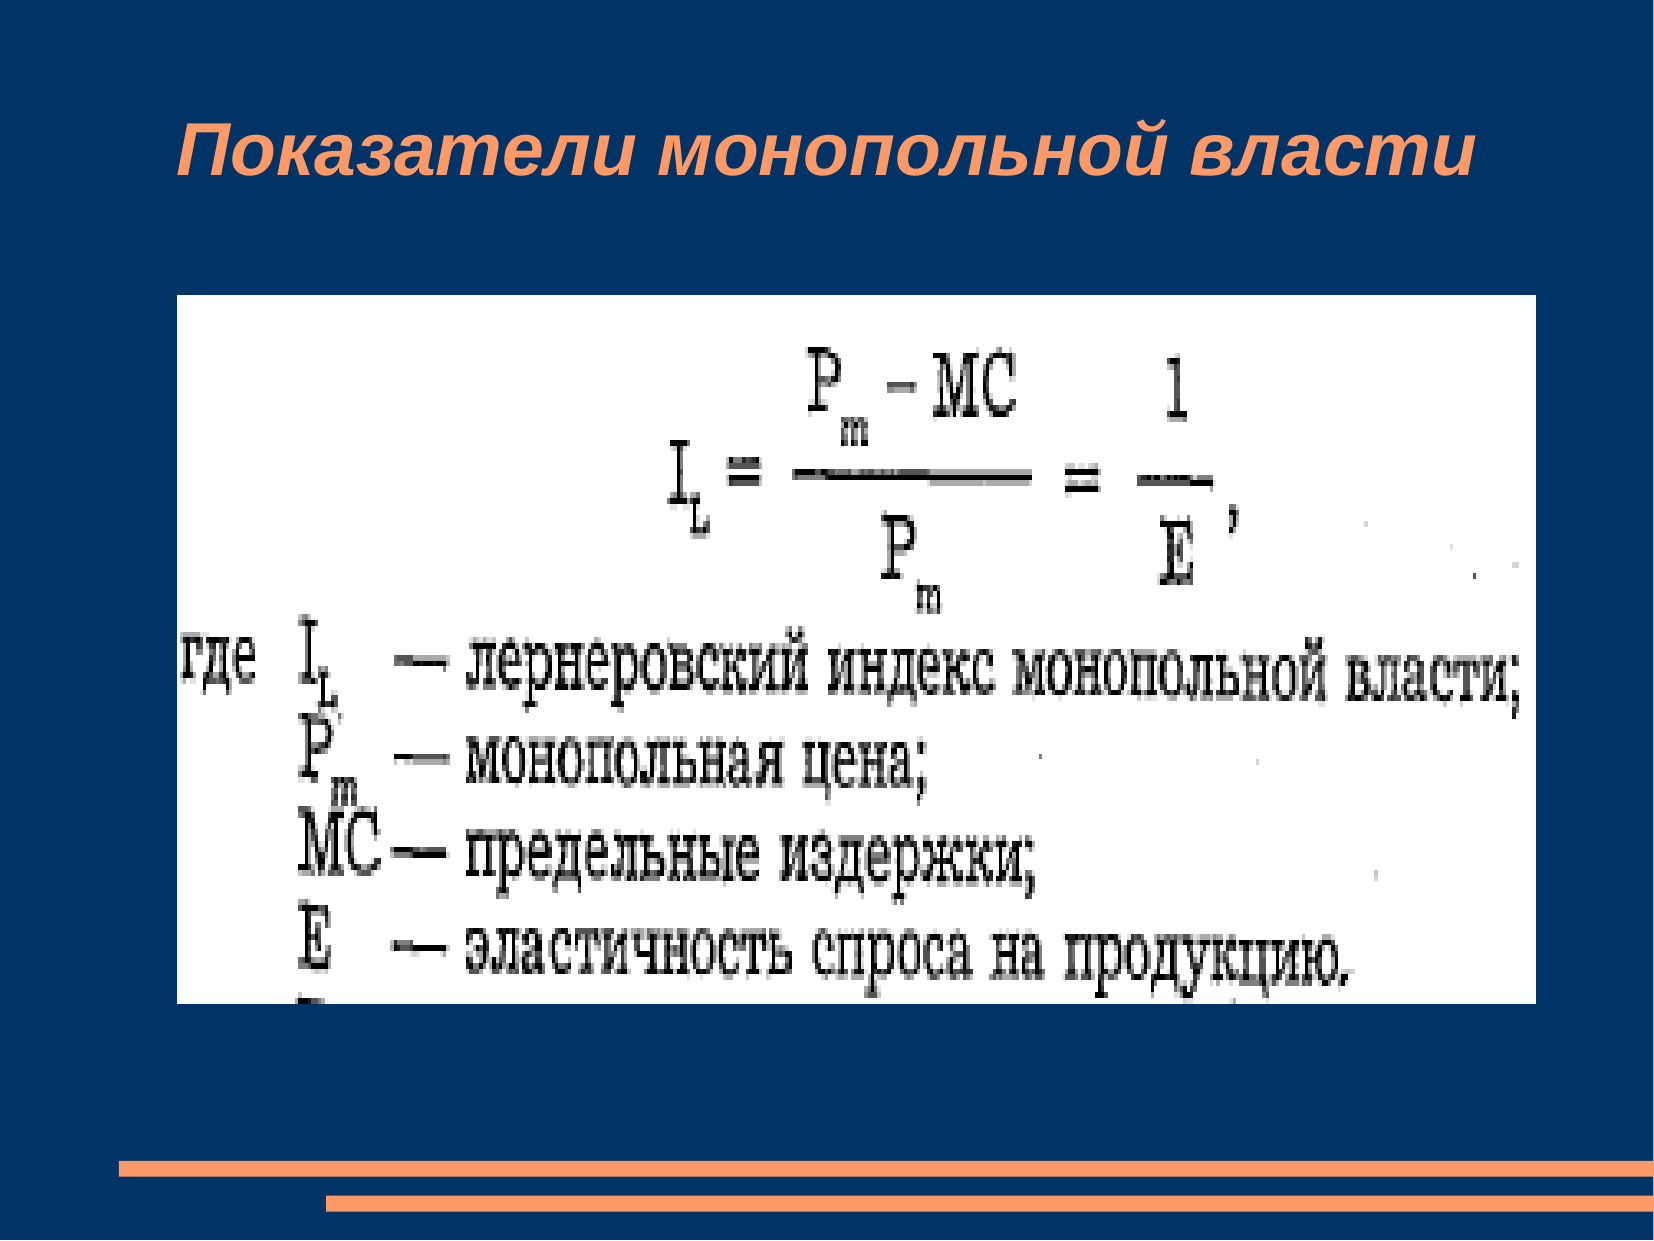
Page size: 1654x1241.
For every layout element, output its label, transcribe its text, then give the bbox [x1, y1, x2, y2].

picture [177, 295, 1536, 1004]
title Показатели монопольной власти [121, 53, 1534, 246]
